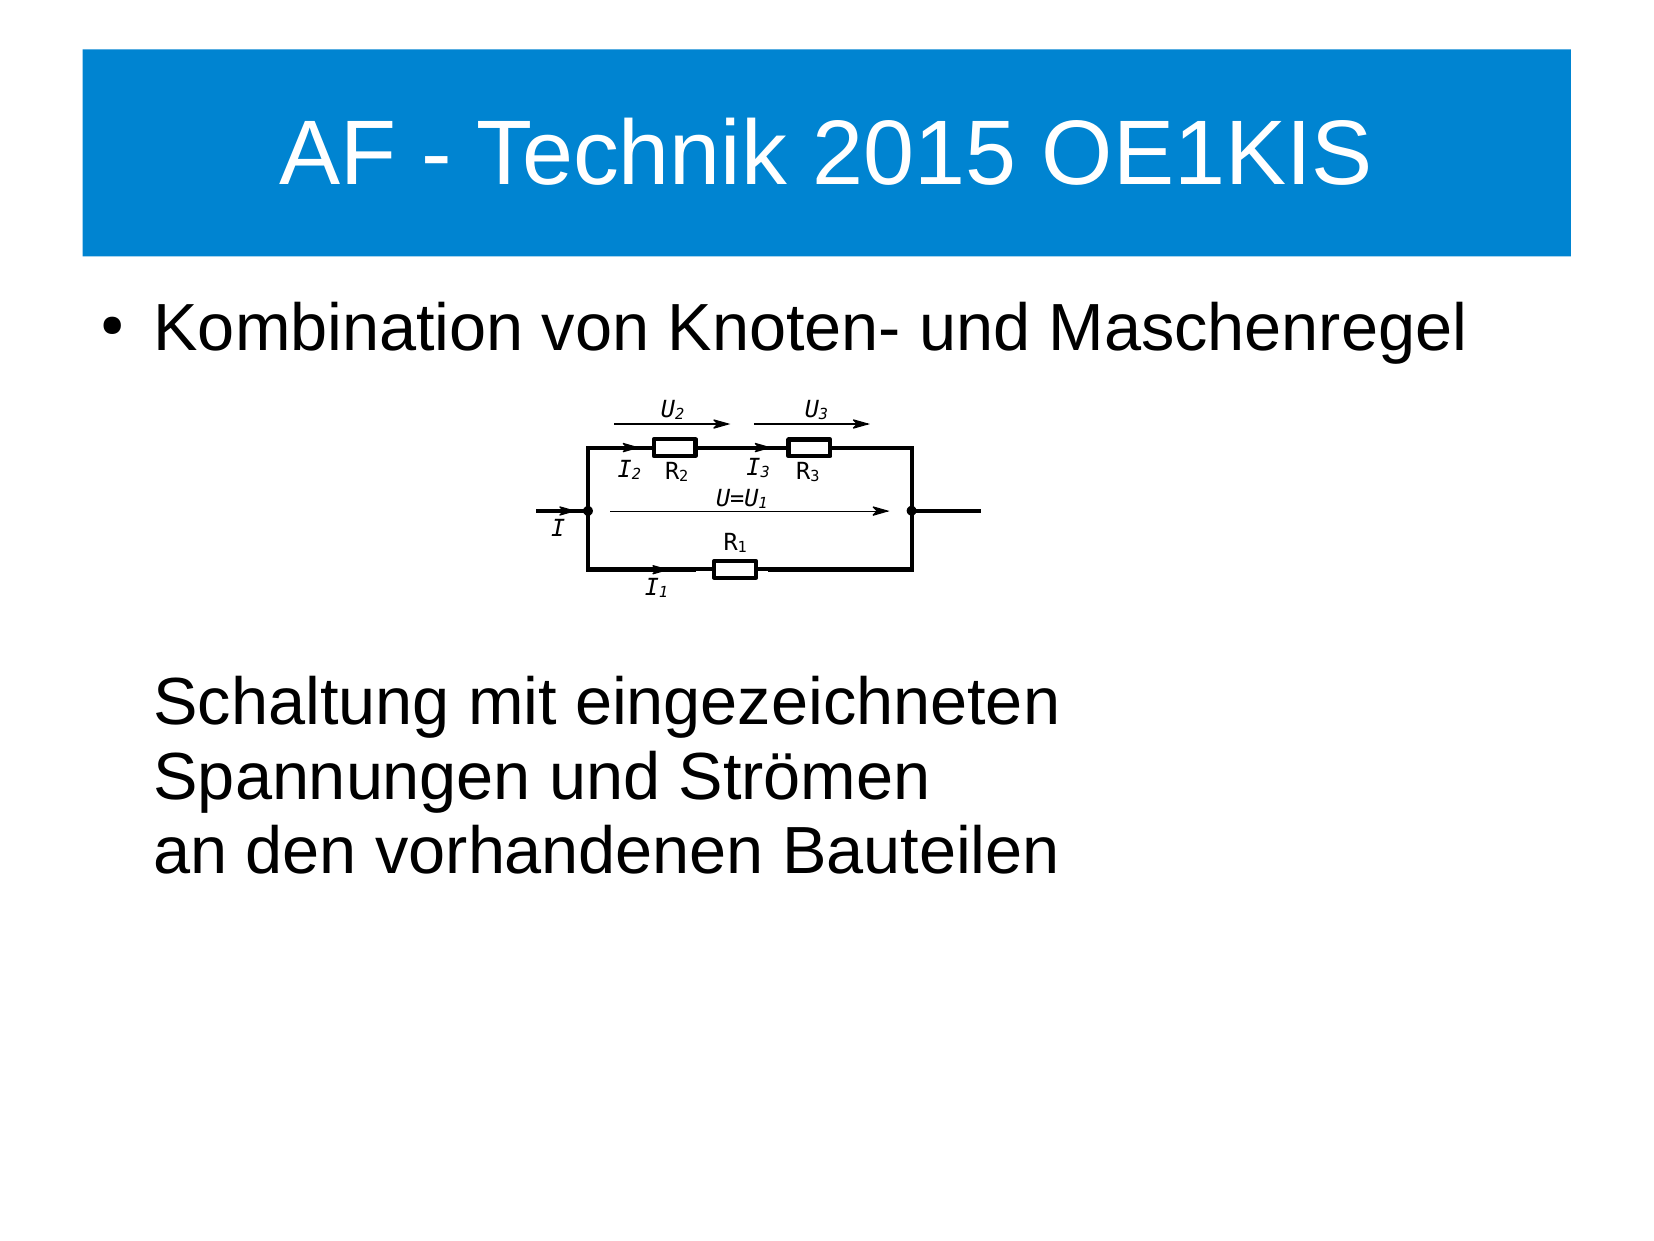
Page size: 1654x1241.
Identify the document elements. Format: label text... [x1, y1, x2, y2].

list Kombination von Knoten- und Maschenregel Schaltung mit eingezeichneten Spannungen und Strömen an den vorhandenen Bauteilen [1149, 290, 1571, 1010]
list Kombination von Knoten- und Maschenregel Schaltung mit eingezeichneten Spannungen und Strömen an den vorhandenen Bauteilen [82, 290, 271, 1010]
picture [271, 271, 1149, 1241]
title AF - Technik 2015 OE1KIS [82, 49, 1571, 257]
